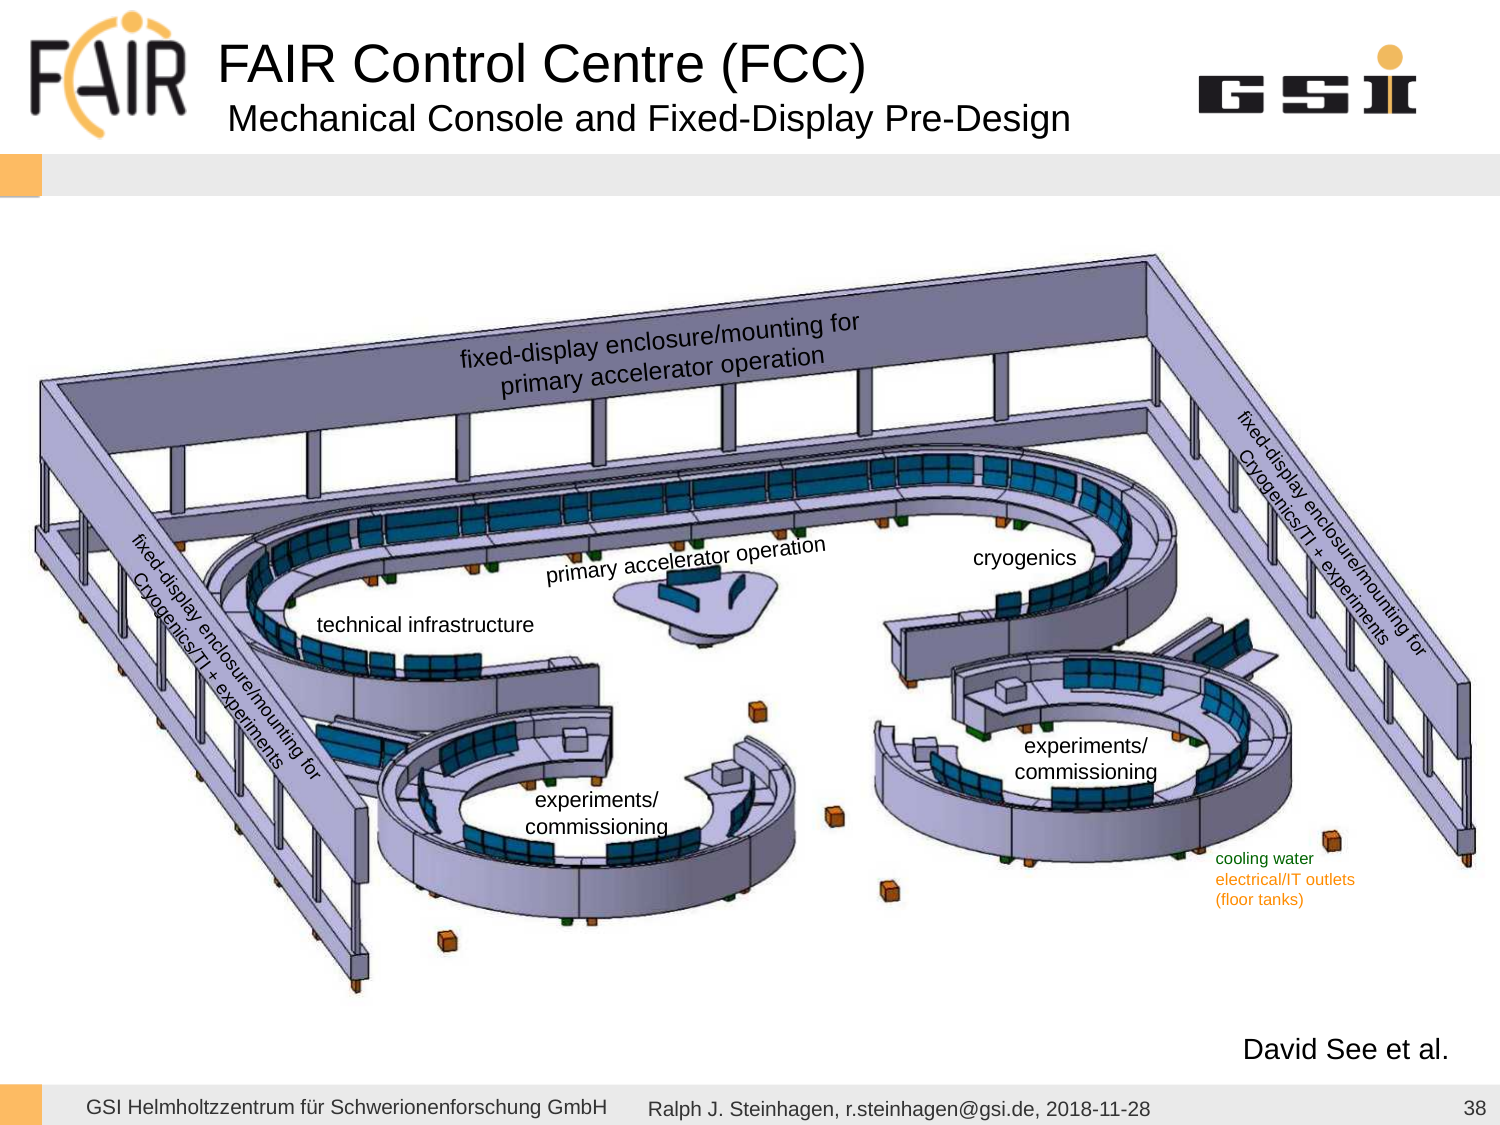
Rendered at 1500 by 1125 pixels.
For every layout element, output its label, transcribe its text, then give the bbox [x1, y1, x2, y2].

text_box primary accelerator operation [528, 520, 843, 596]
text_box cryogenics [958, 536, 1092, 576]
picture [30, 9, 187, 141]
picture [12, 237, 1500, 1024]
text_box fixed-display enclosure/mounting for Cryogenics/TI + experiments [1172, 361, 1470, 725]
text_box experiments/ commissioning [510, 778, 684, 842]
text_box fixed-display enclosure/mounting for primary accelerator operation [432, 294, 893, 438]
text_box David See et al. [1228, 1023, 1492, 1071]
picture [1197, 42, 1419, 117]
text_box FAIR Control Centre (FCC) Mechanical Console and Fixed-Display Pre-Design [217, 20, 1179, 147]
text_box experiments/ commissioning [999, 724, 1173, 788]
text_box fixed-display enclosure/mounting for Cryogenics/TI + experiments [67, 484, 365, 848]
text_box technical infrastructure [296, 603, 556, 643]
text_box cooling water electrical/IT outlets (floor tanks) [1200, 840, 1371, 913]
